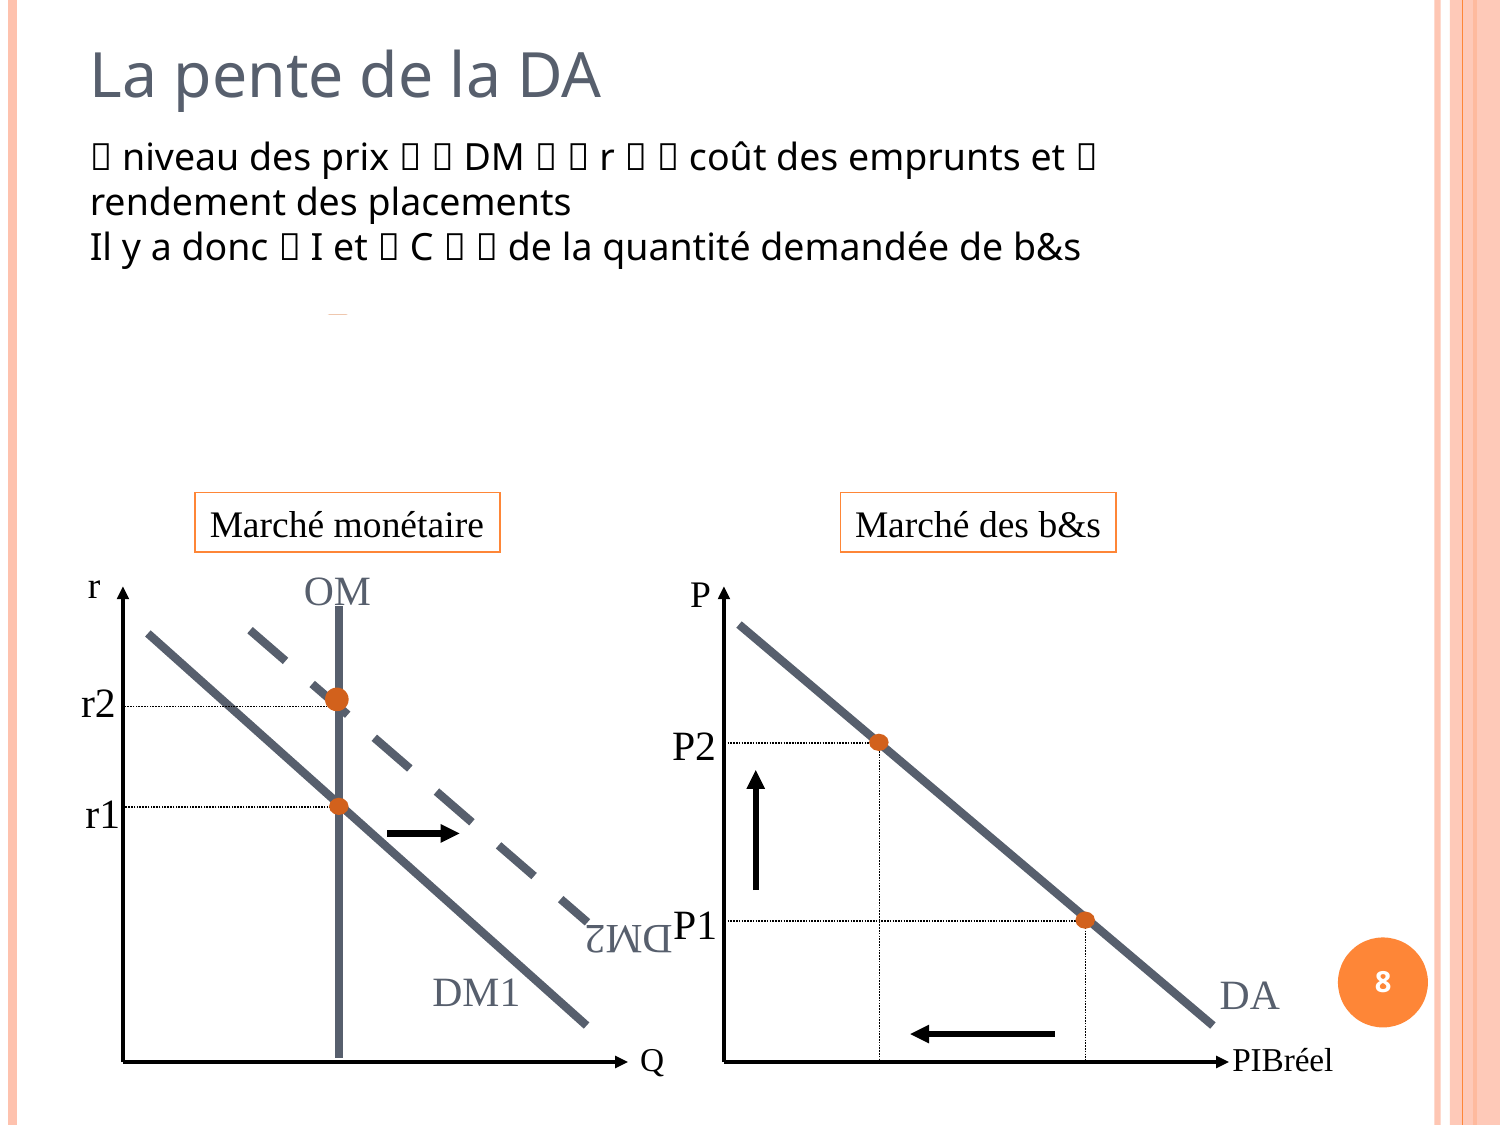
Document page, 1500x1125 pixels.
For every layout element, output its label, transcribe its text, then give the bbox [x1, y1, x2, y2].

text_box Marché des b&s [840, 492, 1117, 553]
text_box OM [288, 556, 386, 622]
text_box r [73, 553, 116, 614]
slide_number <numéro> [1333, 940, 1434, 1027]
list  niveau des prix   DM   r   coût des emprunts et  rendement des placements Il y a donc  I et  C   de la quantité demandée de b&s [75, 125, 1300, 413]
text_box [1075, 911, 1095, 929]
text_box [324, 687, 349, 712]
text_box PIBréel [1217, 1030, 1349, 1086]
text_box P2 [657, 711, 732, 777]
text_box P1 [658, 890, 733, 956]
text_box DA [1204, 960, 1295, 1026]
text_box r2 [66, 668, 131, 734]
title La pente de la DA [75, 0, 1300, 118]
text_box P [675, 562, 726, 623]
text_box DM2 [562, 910, 688, 976]
text_box DM1 [417, 956, 536, 1022]
text_box [329, 797, 349, 816]
text_box [869, 733, 889, 752]
text_box Q [625, 1030, 680, 1086]
text_box r1 [70, 779, 136, 845]
text_box Marché monétaire [195, 492, 500, 553]
